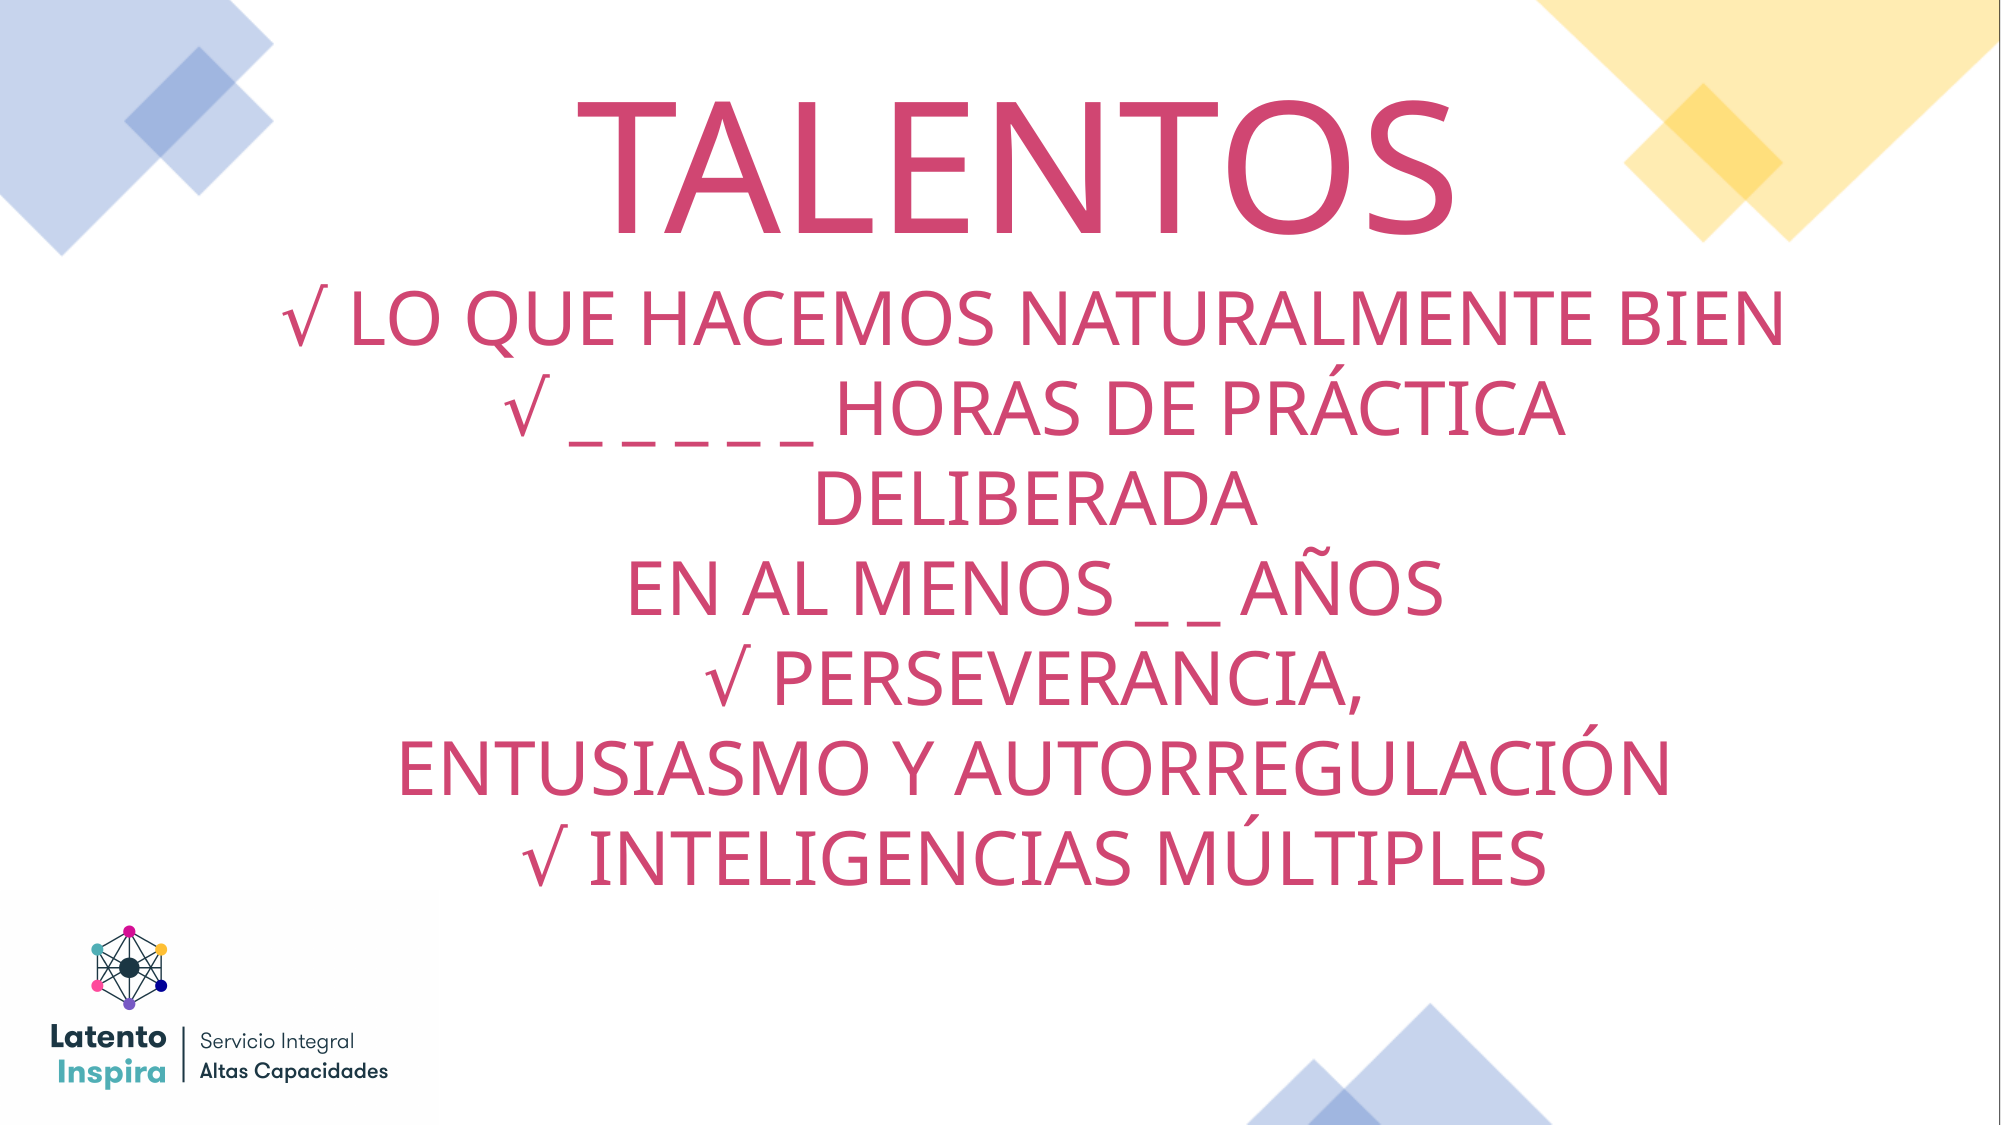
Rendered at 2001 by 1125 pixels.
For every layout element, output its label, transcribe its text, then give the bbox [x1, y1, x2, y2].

text_box TALENTOS [561, 42, 1605, 278]
picture [0, 0, 2001, 1125]
text_box √ LO QUE HACEMOS NATURALMENTE BIEN √ _ _ _ _ _ HORAS DE PRÁCTICA DELIBERADA EN AL MENOS _ _ AÑOS √ PERSEVERANCIA, ENTUSIASMO Y AUTORREGULACIÓN √ INTELIGENCIAS MÚLTIPLES [195, 262, 1875, 908]
